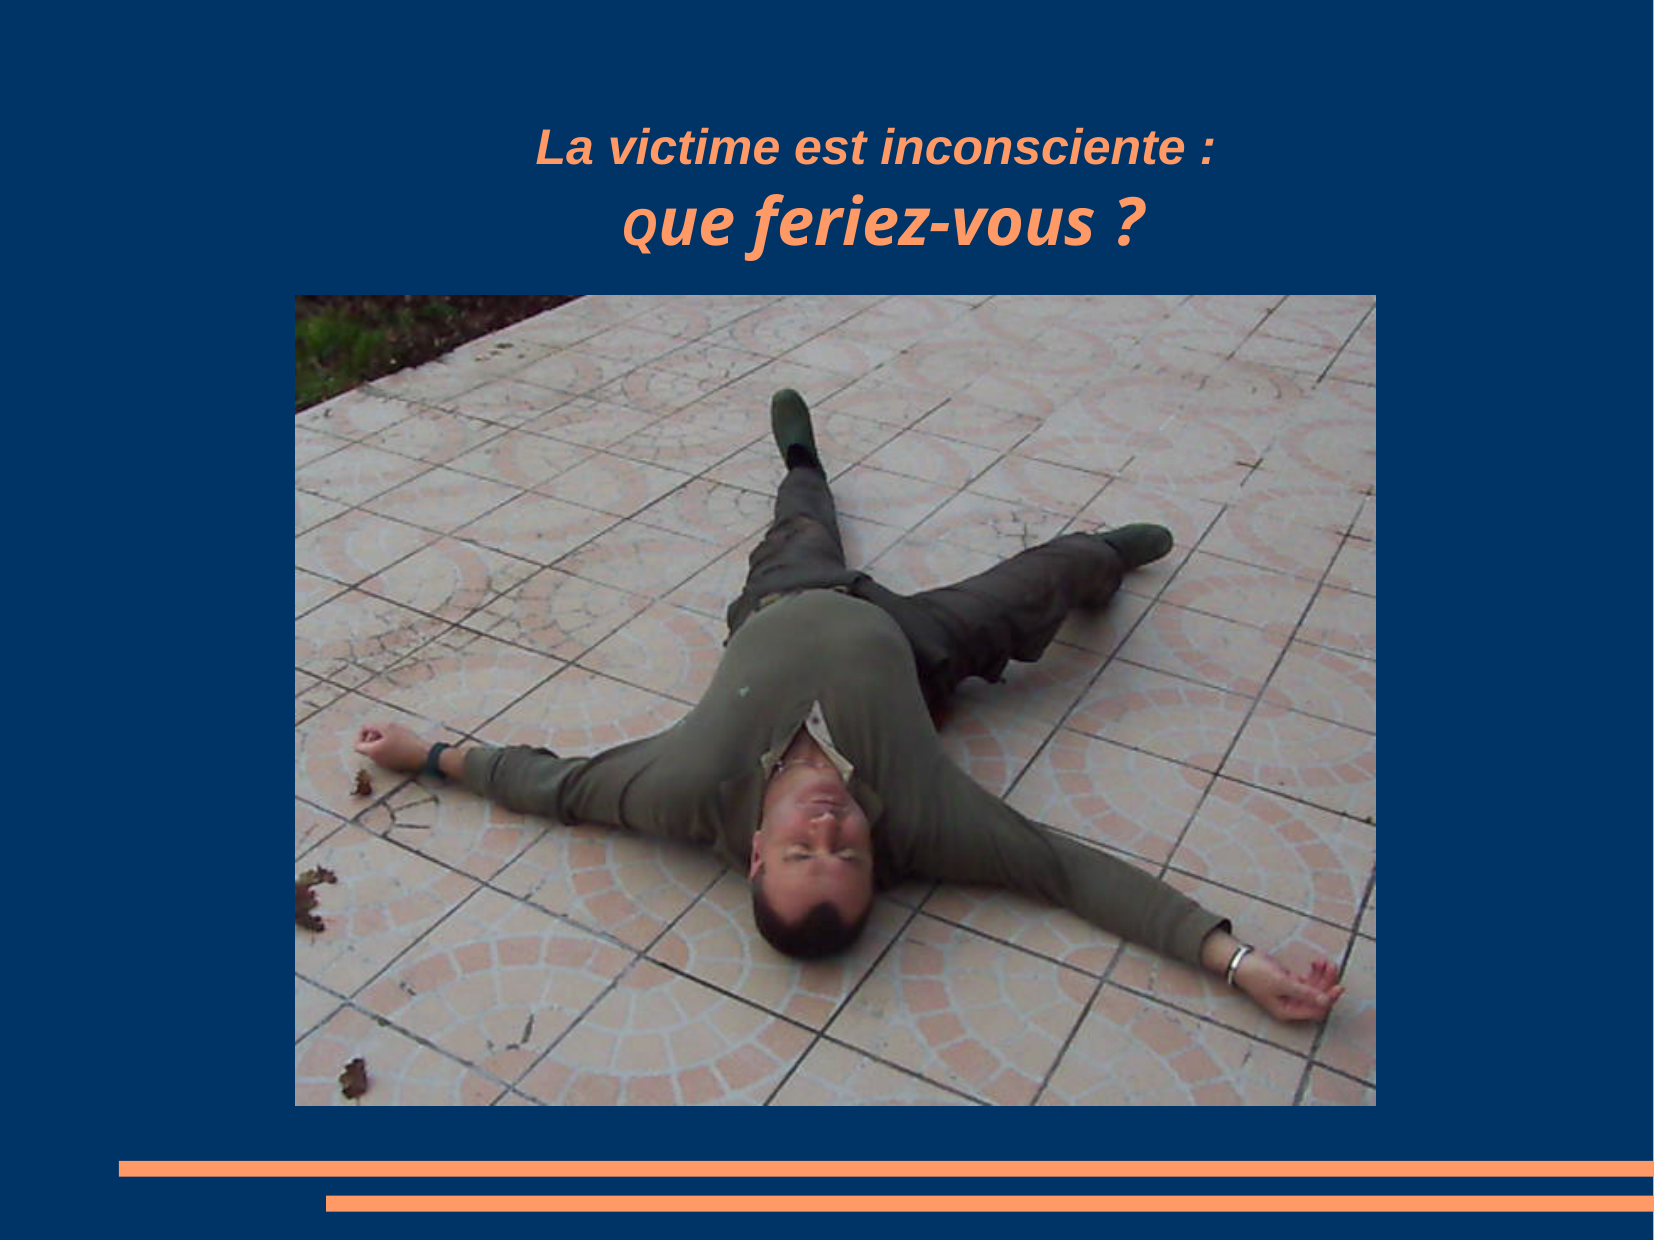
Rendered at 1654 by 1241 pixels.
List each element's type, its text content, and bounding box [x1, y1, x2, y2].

picture [295, 296, 1376, 1106]
title La victime est inconsciente : Que feriez-vous ? [177, 88, 1590, 296]
